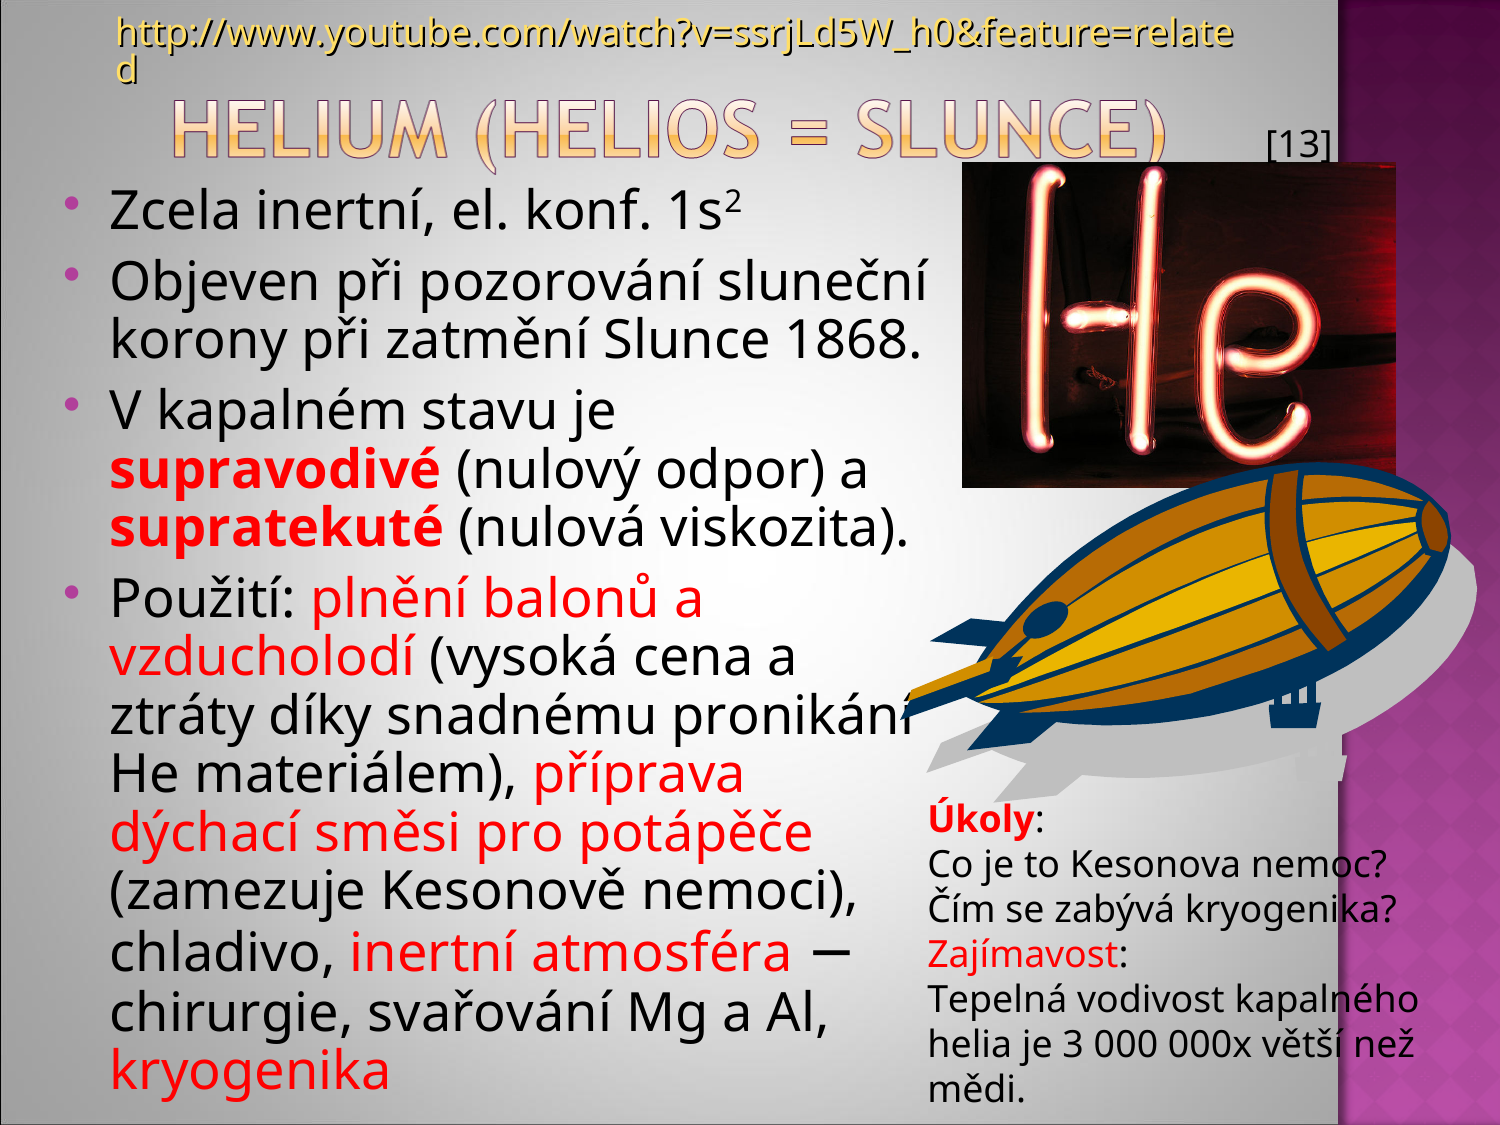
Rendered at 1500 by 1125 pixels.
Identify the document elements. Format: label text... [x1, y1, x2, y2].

text_box http://www.youtube.com/watch?v=ssrjLd5W_h0&feature=related [99, 0, 1267, 112]
list Zcela inertní, el. konf. 1s2 Objeven při pozorování sluneční korony při zatmění Slunce 1868. V kapalném stavu je supravodivé (nulový odpor) a supratekuté (nulová viskozita). Použití: plnění balonů a vzducholodí (vysoká cena a ztráty díky snadnému pronikání He materiálem), příprava dýchací směsi pro potápěče (zamezuje Kesonově nemoci), chladivo, inertní atmosféra − chirurgie, svařování Mg a Al, kryogenika [50, 174, 951, 1122]
text_box Úkoly: Co je to Kesonova nemoc? Čím se zabývá kryogenika? Zajímavost: Tepelná vodivost kapalného helia je 3 000 000x větší než mědi. [912, 787, 1442, 1118]
picture [0, 0, 1500, 1125]
text_box [13] [1250, 112, 1348, 173]
text_box [73, 52, 1250, 177]
